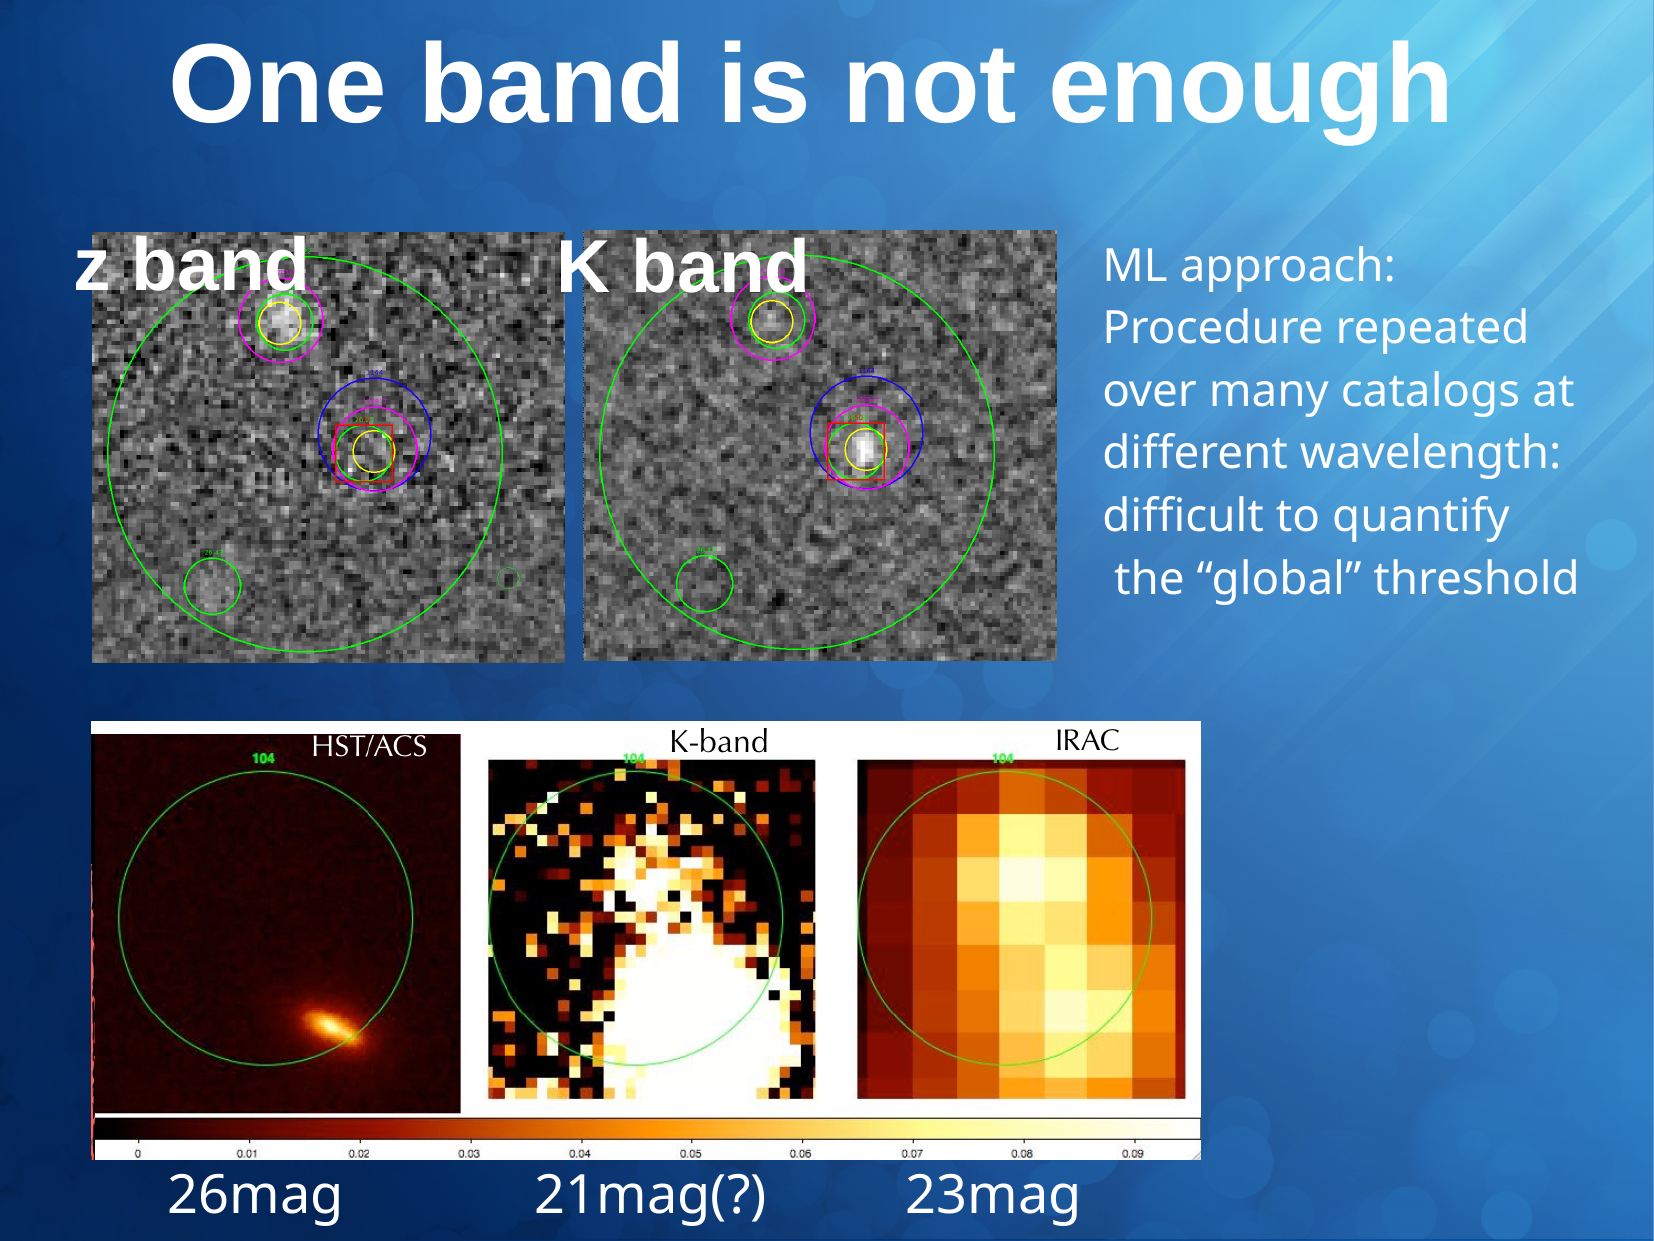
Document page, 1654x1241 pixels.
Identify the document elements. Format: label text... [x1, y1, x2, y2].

text_box K band [586, 224, 782, 302]
picture [0, 0, 1654, 1241]
text_box 23mag [878, 1148, 1110, 1236]
text_box ML approach: Procedure repeated over many catalogs at different wavelength: difficult to quantify the “global” threshold [1087, 225, 1651, 638]
title One band is not enough [118, 0, 1506, 168]
text_box z band [278, 257, 284, 283]
text_box 26mag [140, 1148, 372, 1236]
text_box z band [100, 221, 284, 299]
text_box 21mag(?) [493, 1148, 808, 1236]
